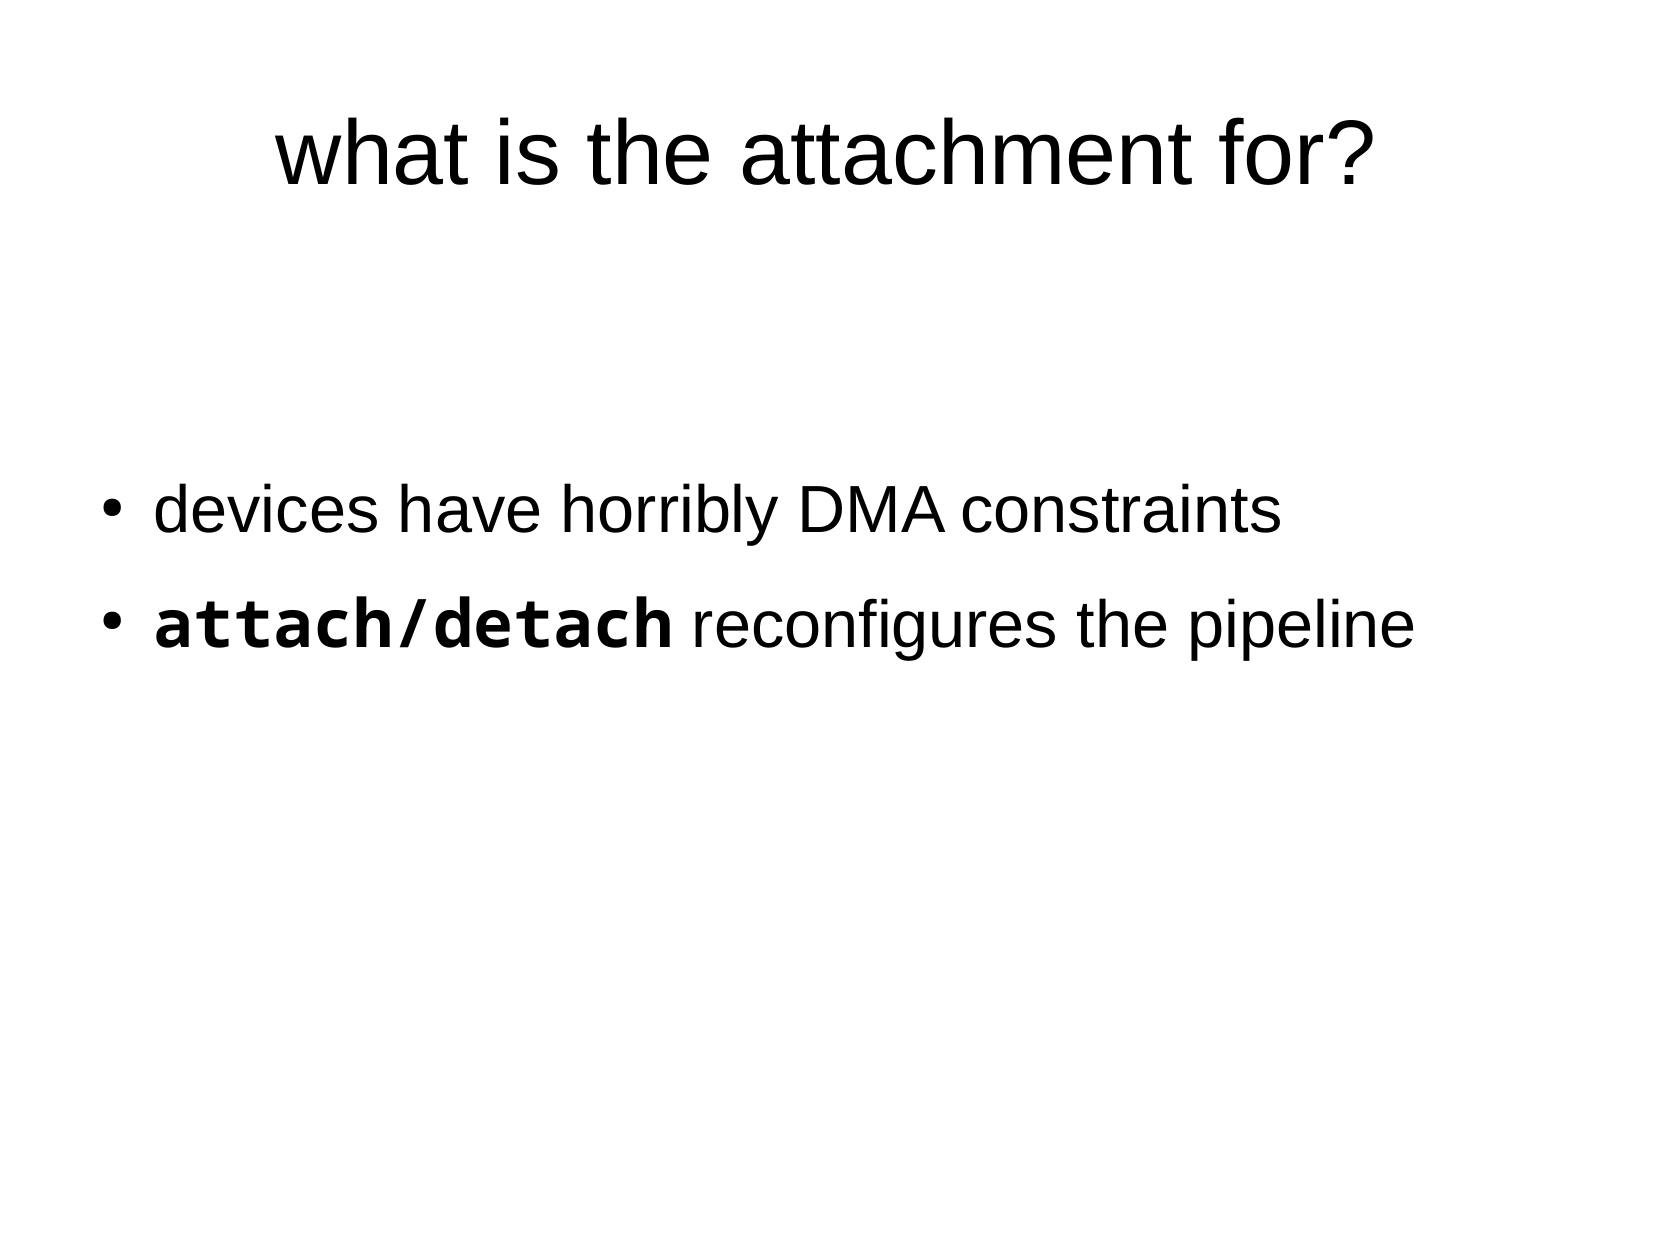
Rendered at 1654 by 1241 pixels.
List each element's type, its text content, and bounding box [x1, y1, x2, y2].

list devices have horribly DMA constraints attach/detach reconfigures the pipeline [82, 472, 1571, 1109]
title what is the attachment for? [82, 49, 1571, 257]
